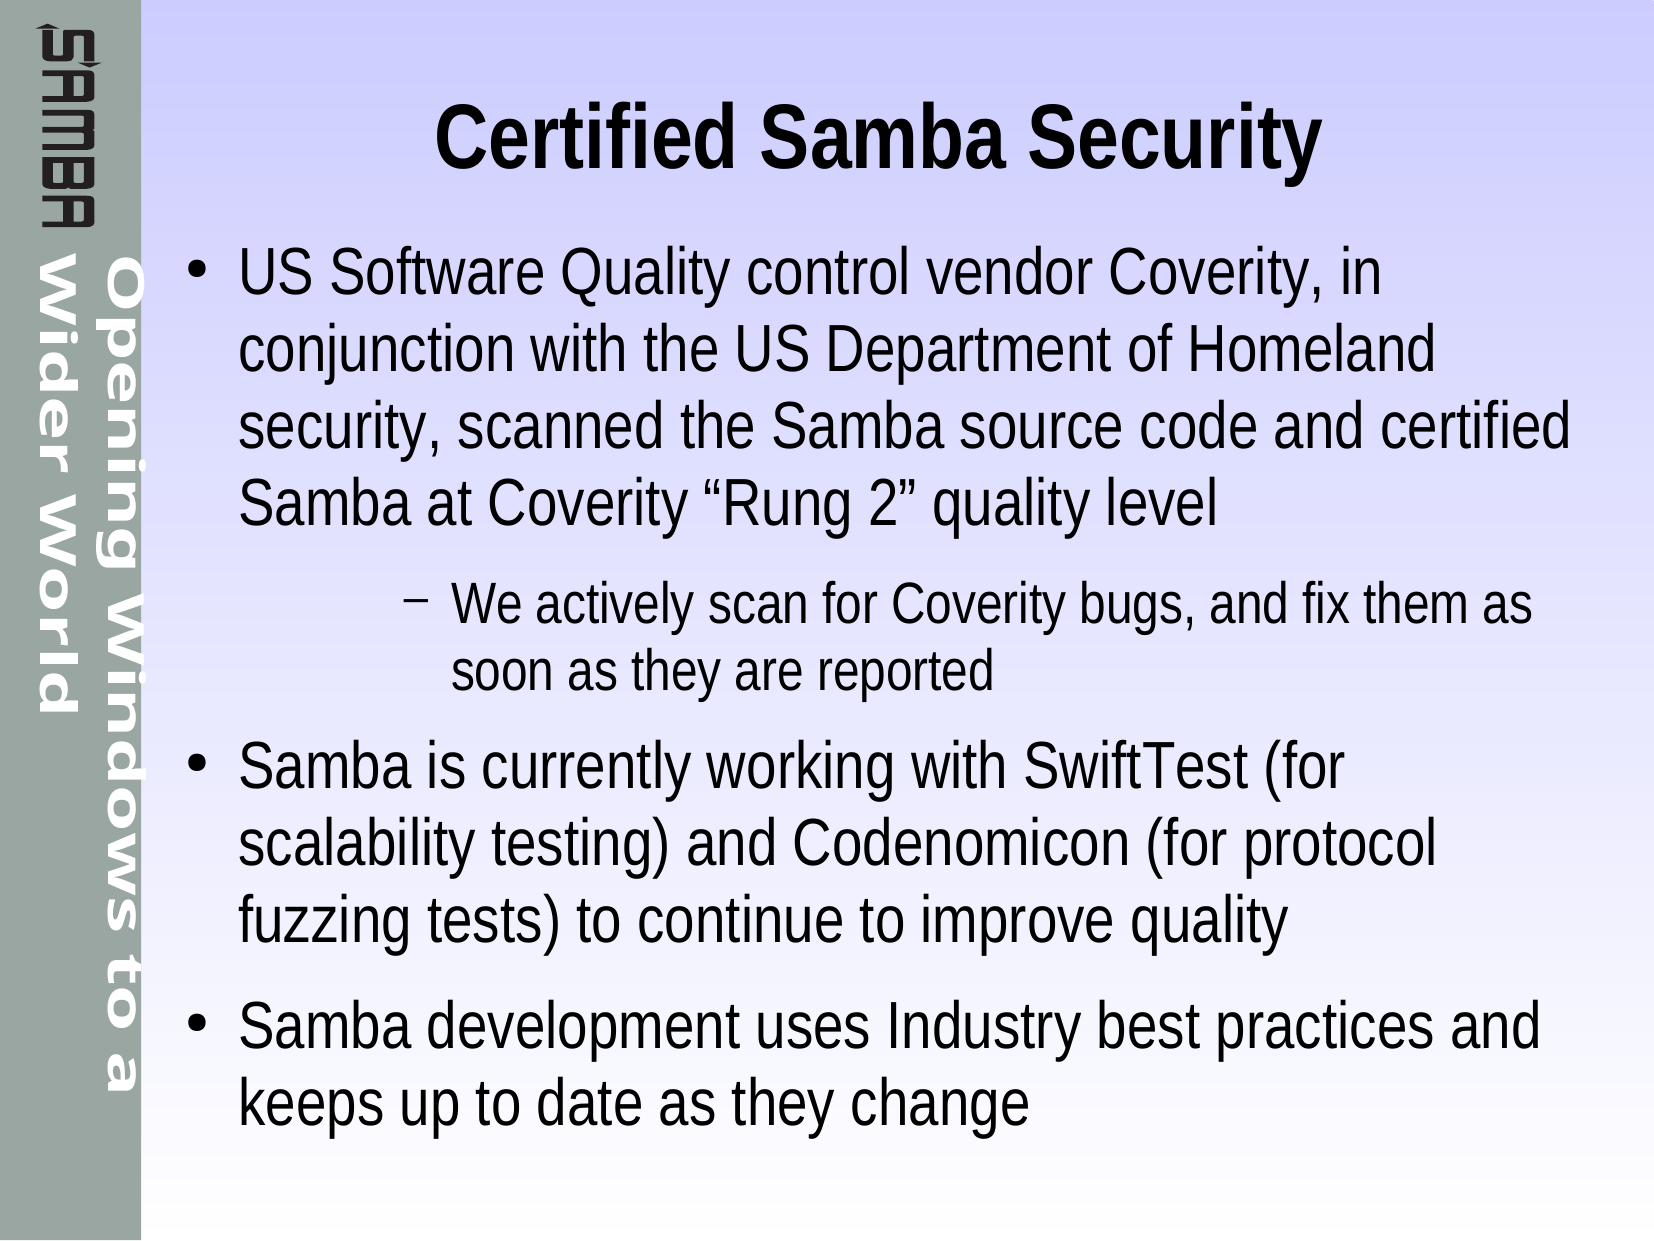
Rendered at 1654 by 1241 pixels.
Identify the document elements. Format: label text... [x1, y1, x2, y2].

title Certified Samba Security [173, 31, 1586, 239]
list US Software Quality control vendor Coverity, in conjunction with the US Department of Homeland security, scanned the Samba source code and certified Samba at Coverity “Rung 2” quality level We actively scan for Coverity bugs, and fix them as soon as they are reported Samba is currently working with SwiftTest (for scalability testing) and Codenomicon (for protocol fuzzing tests) to continue to improve quality Samba development uses Industry best practices and keeps up to date as they change [167, 232, 1580, 1141]
